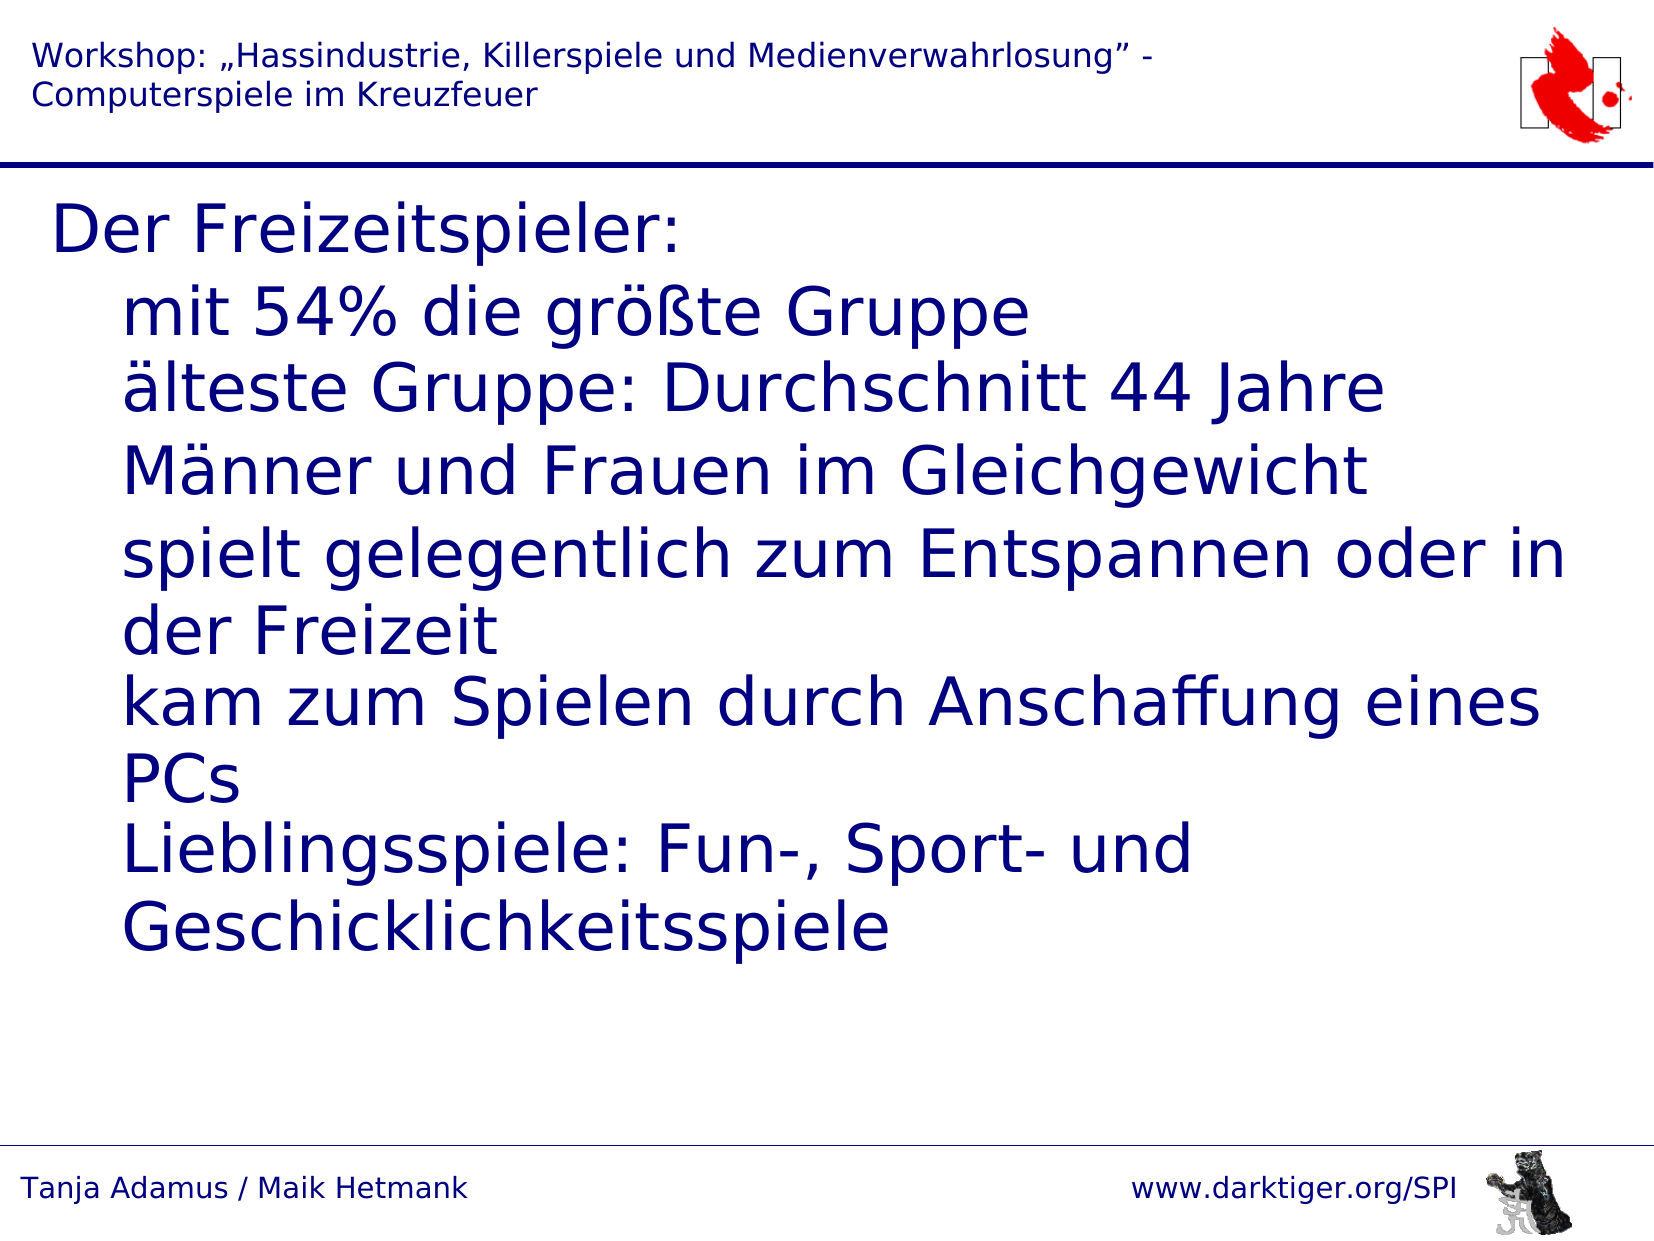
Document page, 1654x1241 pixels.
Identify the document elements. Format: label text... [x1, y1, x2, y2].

text_box spielt gelegentlich zum Entspannen oder in der Freizeit [106, 507, 1595, 679]
text_box mit 54% die größte Gruppe [106, 265, 1093, 342]
text_box älteste Gruppe: Durchschnitt 44 Jahre [106, 342, 1506, 425]
text_box kam zum Spielen durch Anschaffung eines PCs [106, 655, 1565, 803]
picture [1486, 1150, 1572, 1235]
text_box Workshop: „Hassindustrie, Killerspiele und Medienverwahrlosung” - Computerspiele im Kreuzfeuer [16, 29, 1418, 178]
text_box Männer und Frauen im Gleichgewicht [106, 425, 1506, 518]
text_box Lieblingsspiele: Fun-, Sport- und Geschicklichkeitsspiele [106, 803, 1565, 975]
picture [1503, 16, 1632, 148]
text_box Der Freizeitspieler: [35, 183, 1512, 276]
